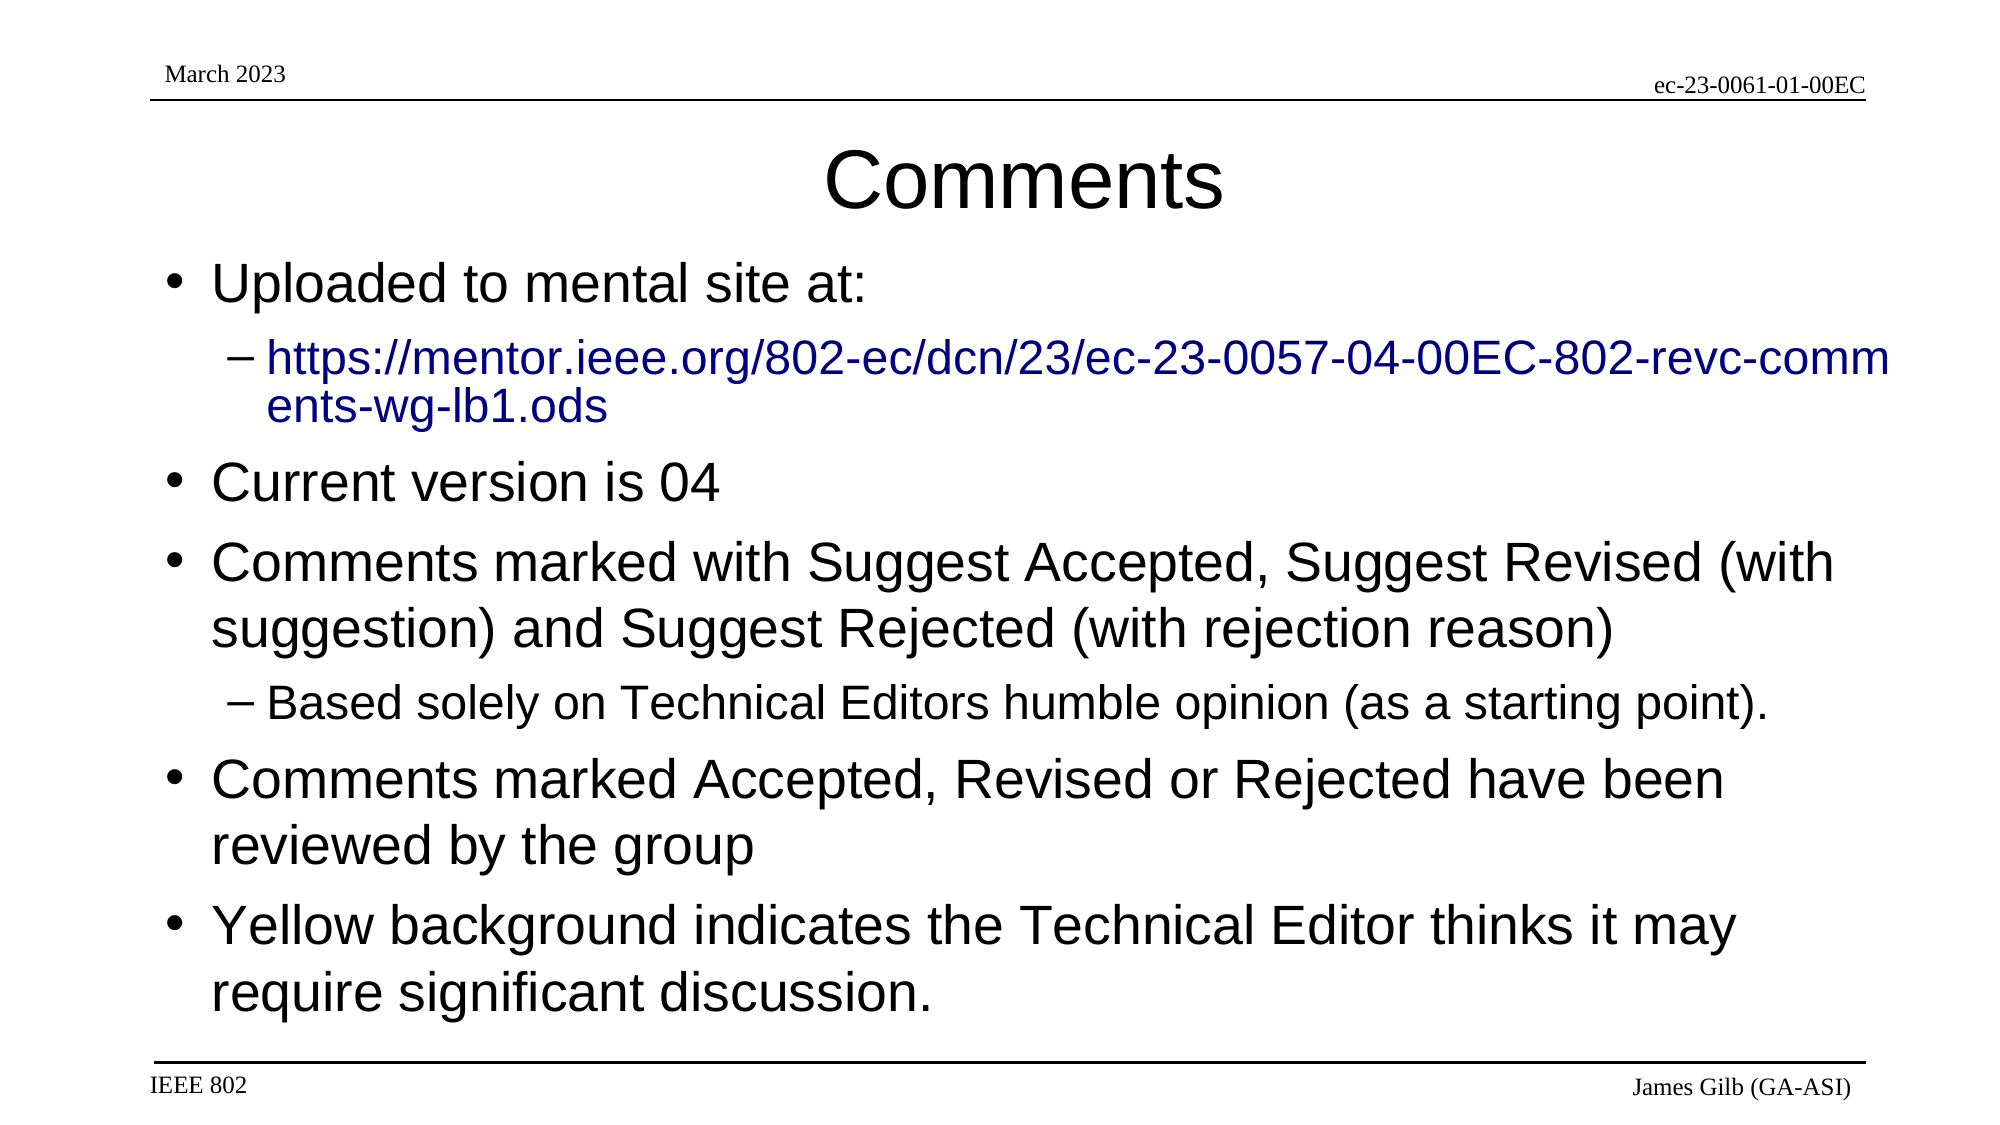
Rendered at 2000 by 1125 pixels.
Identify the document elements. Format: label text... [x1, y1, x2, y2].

list Uploaded to mental site at: https://mentor.ieee.org/802-ec/dcn/23/ec-23-0057-04-00EC-802-revc-comments-wg-lb1.ods Current version is 04 Comments marked with Suggest Accepted, Suggest Revised (with suggestion) and Suggest Rejected (with rejection reason) Based solely on Technical Editors humble opinion (as a starting point). Comments marked Accepted, Revised or Rejected have been reviewed by the group Yellow background indicates the Technical Editor thinks it may require significant discussion. [149, 239, 1900, 1051]
title Comments [149, 112, 1900, 238]
